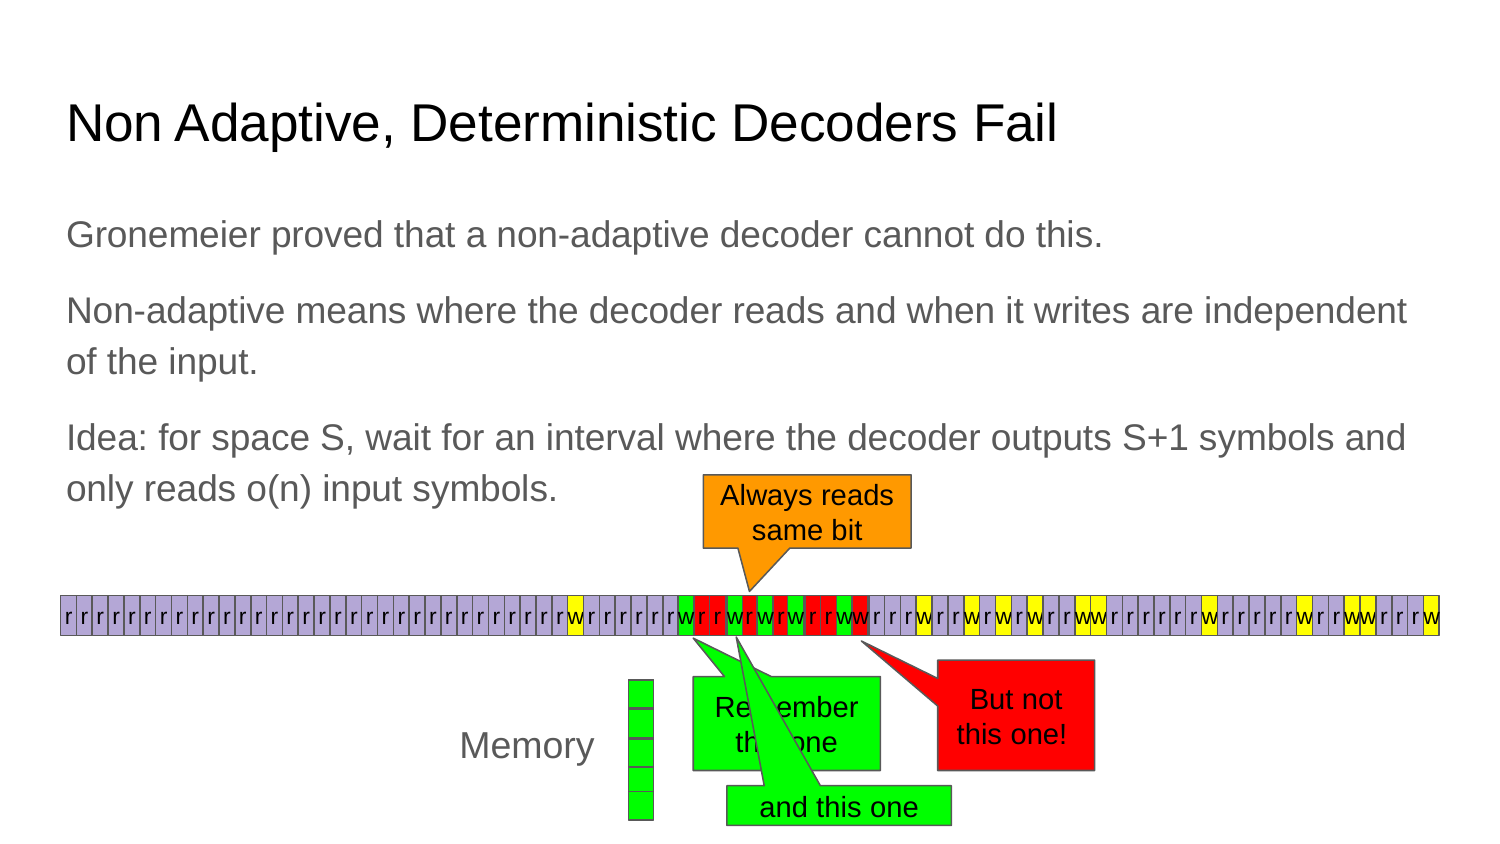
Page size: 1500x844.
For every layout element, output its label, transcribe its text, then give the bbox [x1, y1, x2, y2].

text_box w [1296, 595, 1312, 622]
text_box But not this one! [861, 640, 1095, 771]
text_box r [1169, 595, 1185, 636]
text_box r [646, 595, 662, 636]
text_box r [599, 595, 615, 636]
text_box w [757, 614, 773, 636]
text_box r [662, 595, 677, 636]
text_box r [345, 595, 361, 636]
text_box w [963, 595, 979, 622]
text_box r [108, 595, 124, 636]
text_box w [995, 595, 1011, 622]
text_box r [536, 595, 551, 636]
text_box r [330, 595, 345, 636]
text_box w [852, 595, 869, 636]
text_box r [1328, 595, 1344, 636]
text_box r [884, 595, 900, 636]
text_box r [709, 595, 726, 636]
text_box r [282, 595, 298, 636]
text_box w [787, 595, 804, 636]
text_box r [219, 595, 234, 636]
text_box w [916, 614, 932, 636]
text_box r [1043, 595, 1058, 636]
text_box r [900, 595, 916, 636]
text_box r [92, 595, 108, 636]
text_box Remember this one [755, 668, 881, 771]
text_box r [804, 595, 820, 636]
text_box r [869, 595, 884, 636]
text_box r [266, 595, 282, 636]
text_box r [1249, 595, 1264, 636]
text_box Memory [444, 706, 622, 782]
text_box r [1280, 595, 1296, 636]
text_box r [456, 595, 472, 636]
text_box w [1074, 614, 1090, 636]
text_box r [472, 595, 488, 636]
text_box r [393, 595, 409, 636]
text_box r [1185, 595, 1201, 636]
text_box w [1027, 614, 1043, 636]
text_box r [187, 595, 203, 636]
text_box r [314, 595, 330, 636]
text_box r [1375, 595, 1391, 636]
text_box w [1090, 614, 1106, 636]
list Gronemeier proved that a non-adaptive decoder cannot do this. Non-adaptive means where the decoder reads and when it writes are independent of the input. Idea: for space S, wait for an interval where the decoder outputs S+1 symbols and only reads o(n) input symbols. [51, 189, 1449, 525]
text_box r [409, 595, 425, 636]
text_box r [377, 595, 393, 636]
text_box r [234, 595, 250, 636]
text_box w [916, 595, 932, 622]
text_box w [995, 614, 1011, 636]
text_box r [250, 595, 266, 636]
text_box w [567, 595, 583, 622]
text_box r [615, 595, 631, 636]
text_box w [757, 595, 773, 622]
text_box w [1360, 615, 1375, 636]
text_box r [773, 595, 787, 636]
text_box r [60, 595, 76, 636]
text_box w [1296, 614, 1312, 636]
text_box r [820, 595, 836, 636]
text_box w [1074, 595, 1090, 622]
text_box w [1201, 595, 1217, 622]
text_box w [1360, 595, 1375, 622]
text_box r [743, 595, 757, 636]
text_box r [1154, 595, 1169, 636]
text_box w [836, 595, 852, 622]
text_box r [1122, 595, 1138, 636]
text_box w [1027, 595, 1043, 622]
text_box r [1138, 595, 1154, 636]
text_box r [1391, 595, 1407, 636]
text_box r [139, 595, 155, 636]
text_box Always reads same bit [703, 474, 912, 592]
text_box Remember this one [693, 638, 761, 771]
text_box r [1233, 595, 1249, 636]
text_box r [76, 595, 92, 636]
text_box r [583, 595, 599, 636]
text_box r [631, 595, 646, 636]
text_box r [694, 595, 709, 636]
text_box r [1264, 595, 1280, 636]
text_box r [124, 595, 139, 636]
text_box r [1106, 595, 1122, 636]
text_box r [298, 595, 314, 636]
text_box w [1344, 595, 1360, 622]
text_box r [1312, 595, 1328, 636]
text_box r [171, 595, 187, 636]
text_box r [932, 595, 948, 636]
text_box w [1423, 595, 1440, 636]
text_box r [948, 595, 963, 636]
text_box r [520, 595, 536, 636]
text_box r [361, 595, 377, 636]
text_box [628, 680, 654, 821]
text_box r [1217, 595, 1233, 636]
text_box r [979, 595, 995, 636]
text_box w [963, 614, 979, 636]
text_box r [504, 595, 520, 636]
text_box r [488, 595, 504, 636]
text_box w [836, 614, 852, 636]
text_box r [551, 595, 567, 636]
text_box w [677, 595, 694, 636]
text_box r [440, 595, 456, 636]
text_box r [1407, 595, 1423, 636]
text_box r [425, 595, 440, 636]
text_box r [203, 595, 219, 636]
text_box r [1058, 595, 1074, 636]
text_box and this one [726, 637, 952, 826]
text_box w [1201, 614, 1217, 636]
text_box w [1344, 614, 1360, 636]
text_box w [726, 595, 743, 636]
text_box r [1011, 595, 1027, 636]
text_box r [155, 595, 171, 636]
text_box w [567, 614, 583, 636]
text_box w [1090, 595, 1106, 622]
title Non Adaptive, Deterministic Decoders Fail [51, 72, 1449, 167]
